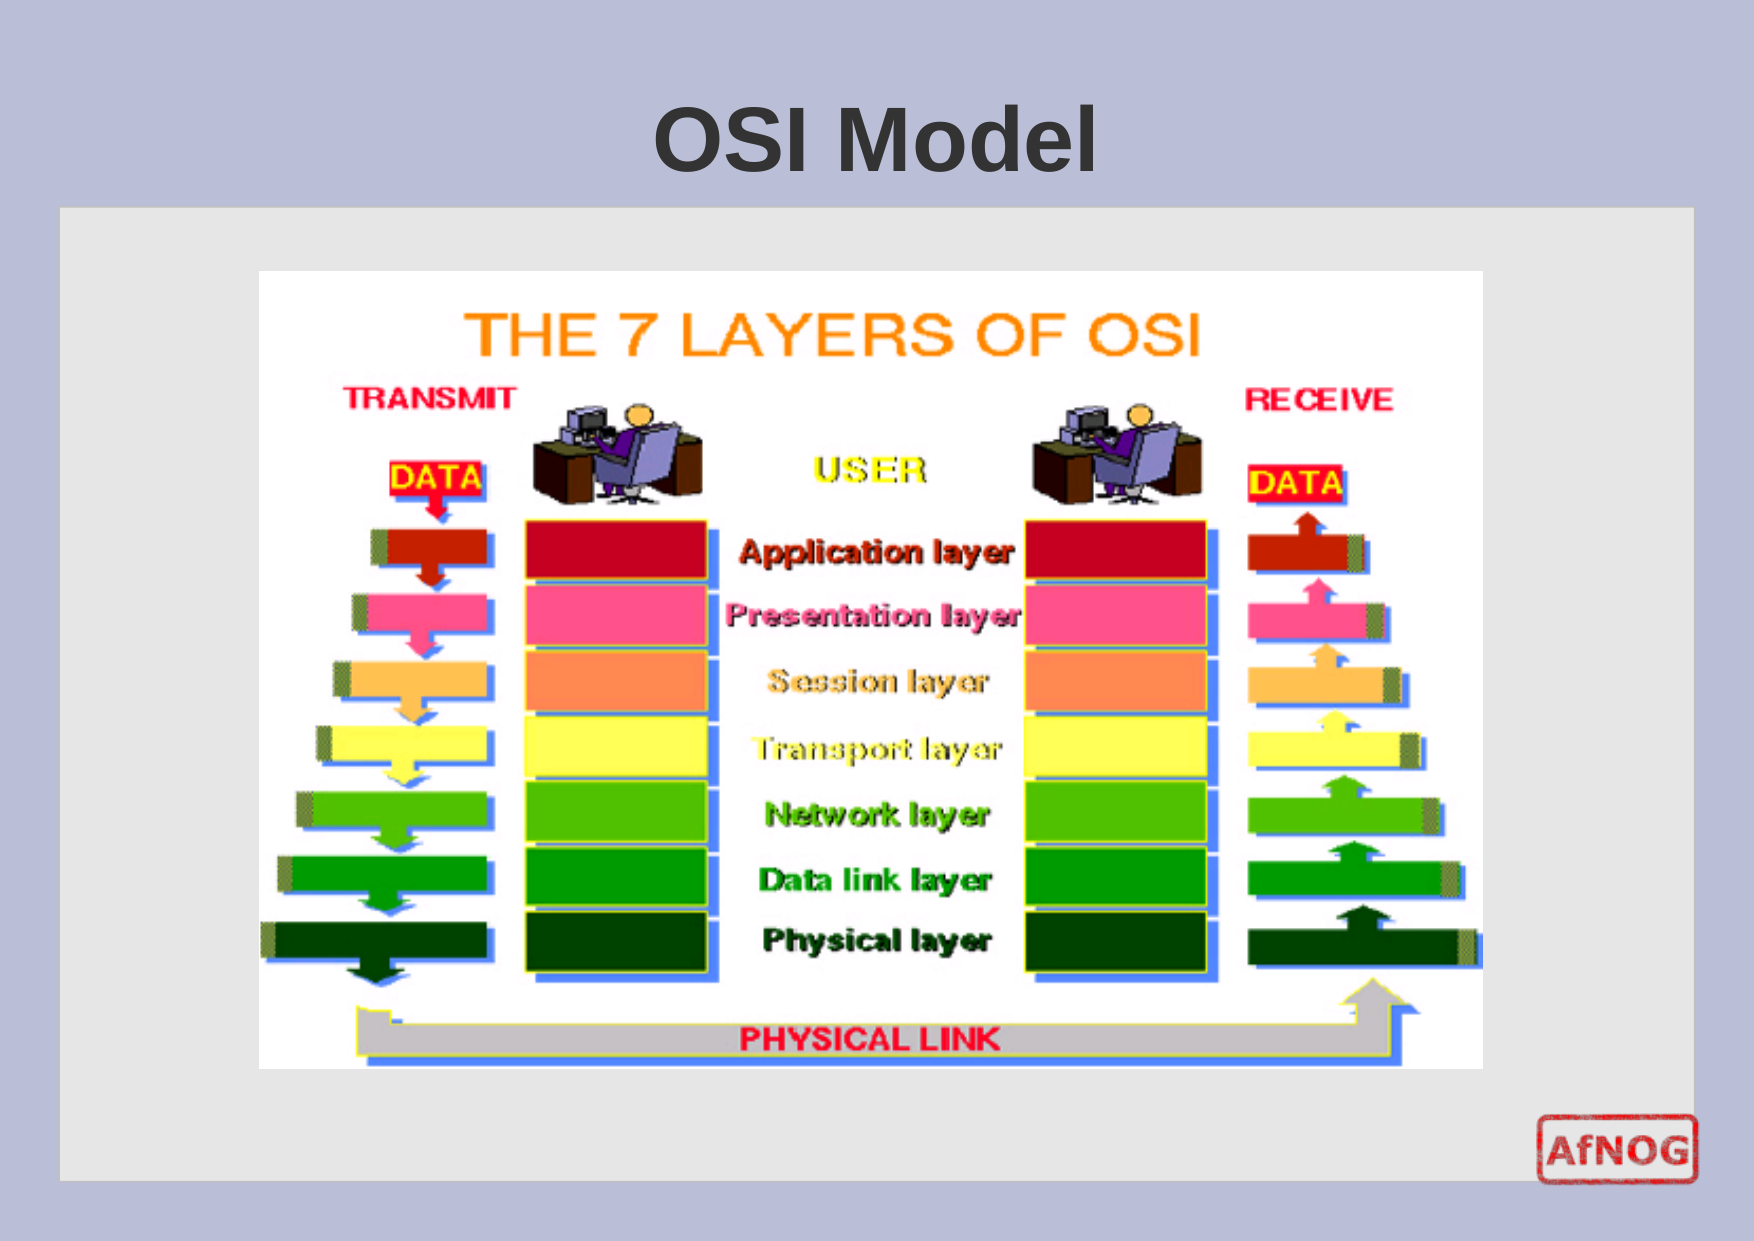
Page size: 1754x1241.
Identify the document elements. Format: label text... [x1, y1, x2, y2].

picture [1535, 1112, 1701, 1188]
picture [259, 271, 1483, 1070]
text_box [59, 285, 1695, 1182]
title OSI Model [59, 0, 1695, 285]
